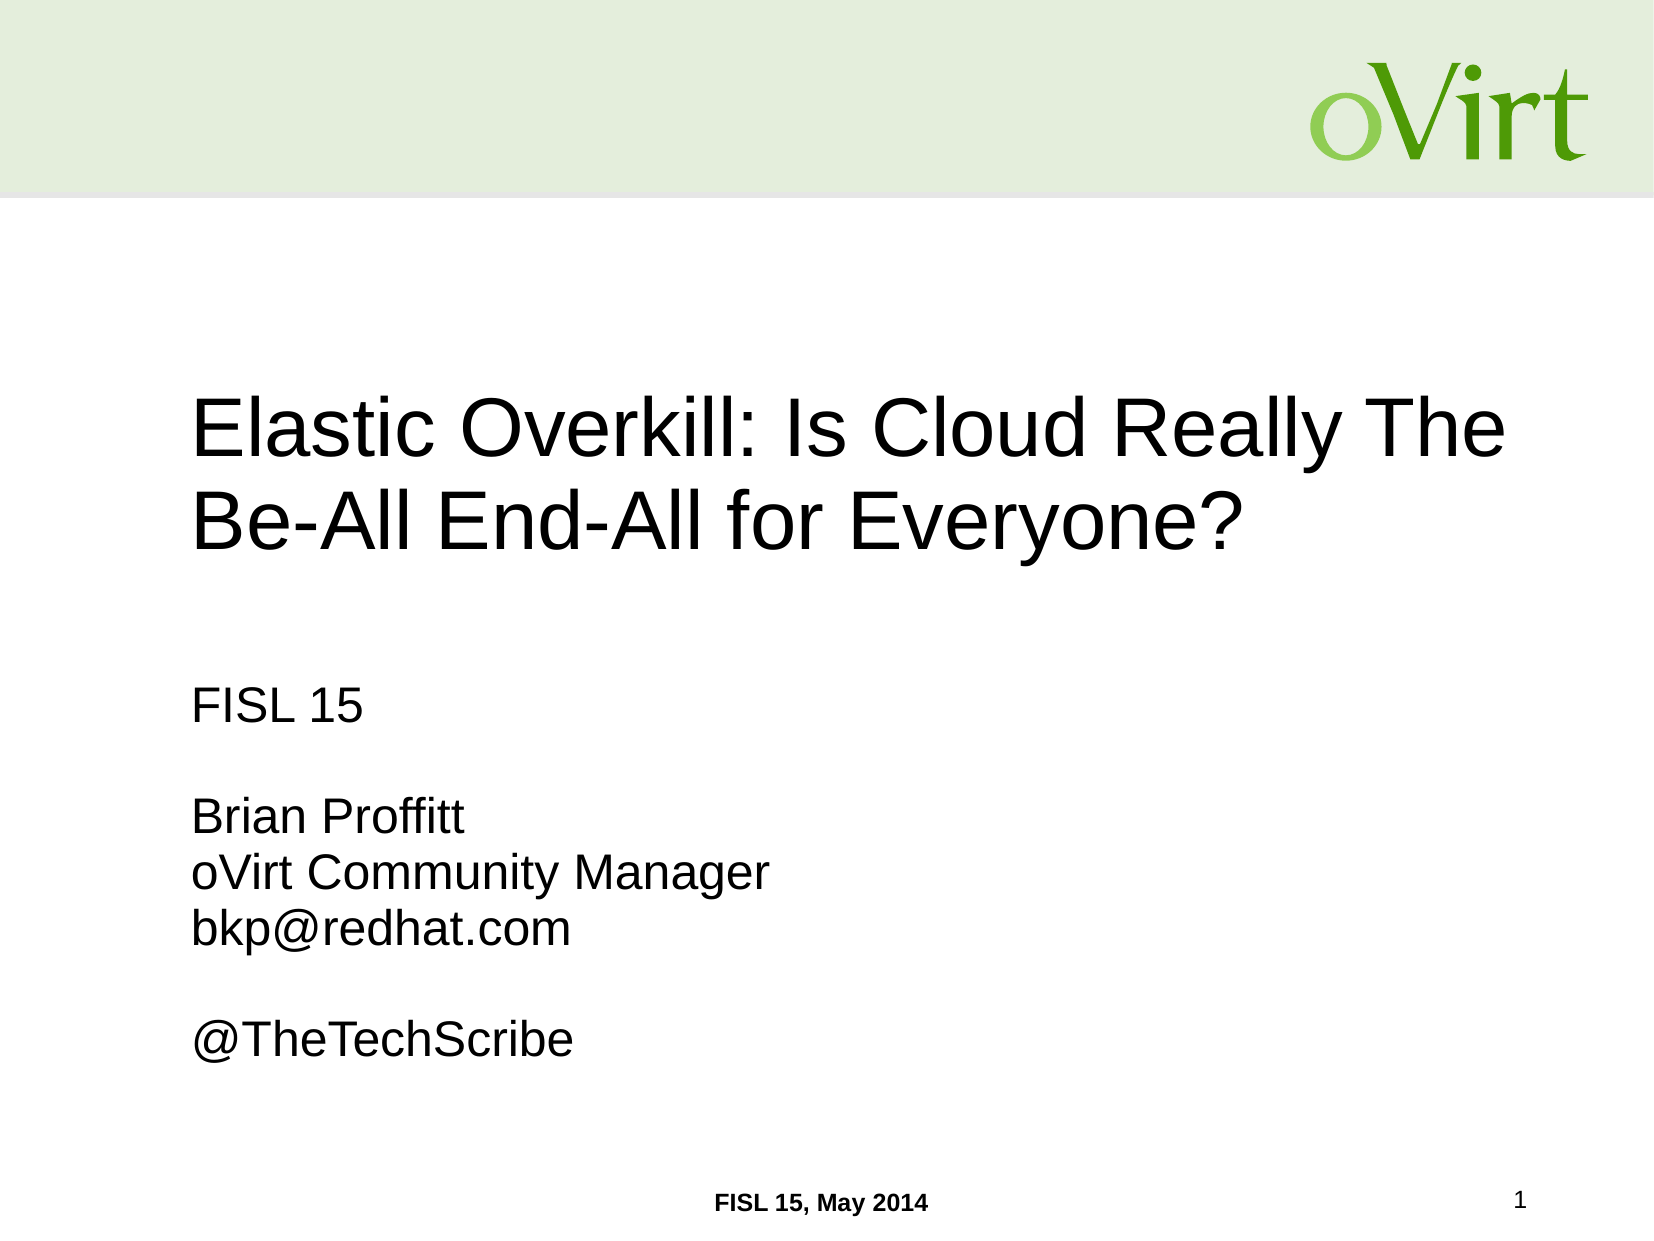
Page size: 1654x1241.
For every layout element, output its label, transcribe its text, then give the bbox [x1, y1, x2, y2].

text_box Elastic Overkill: Is Cloud Really The Be-All End-All for Everyone? [175, 374, 1549, 576]
text_box FISL 15 Brian Proffitt oVirt Community Manager bkp@redhat.com @TheTechScribe [176, 669, 1549, 1075]
